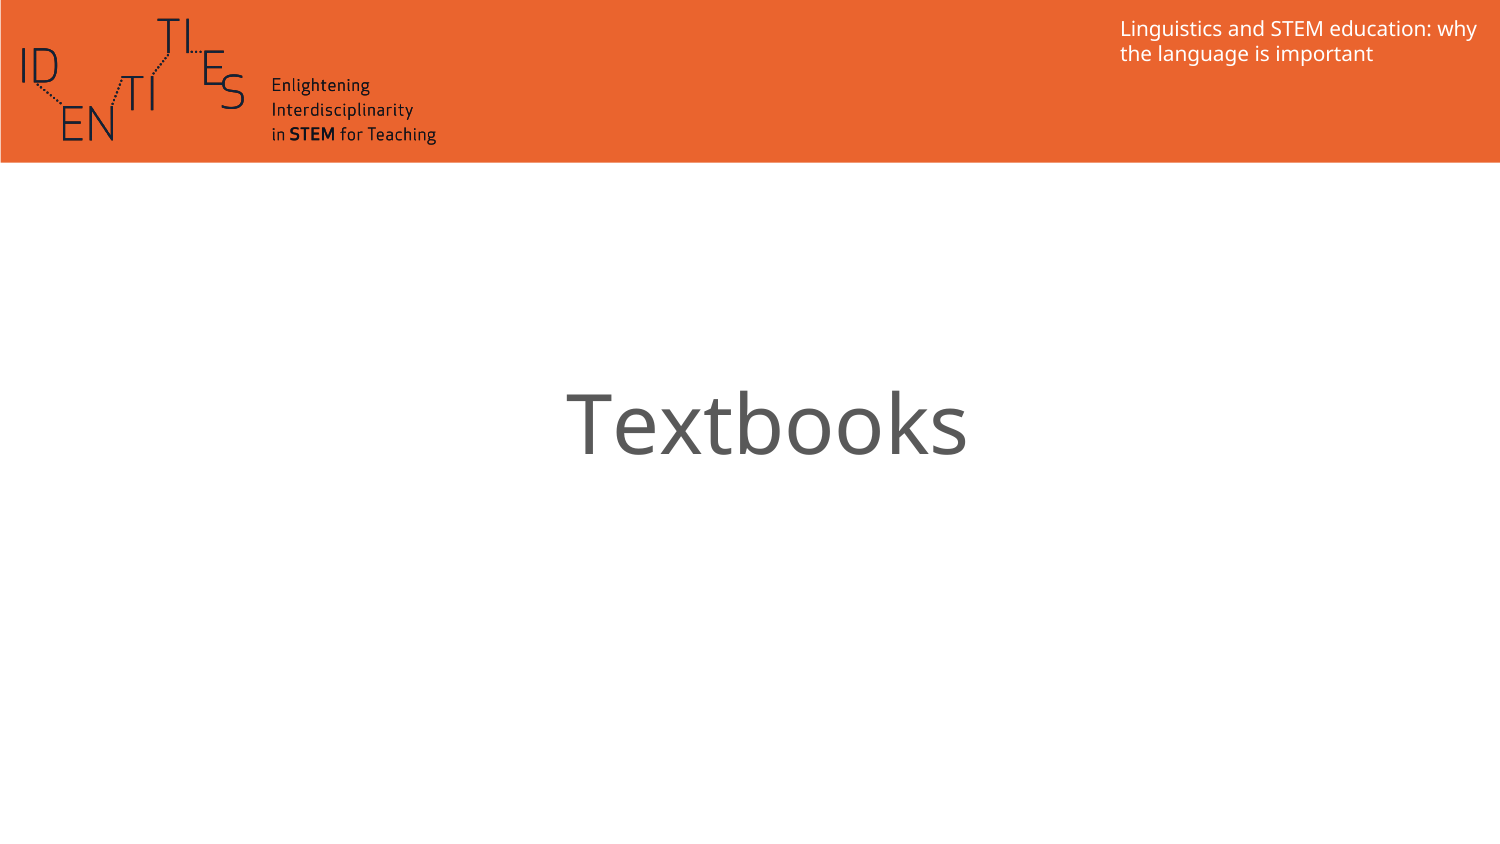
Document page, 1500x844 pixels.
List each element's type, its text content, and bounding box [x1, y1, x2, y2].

text_box [0, 0, 1500, 163]
text_box Textbooks [162, 356, 1374, 488]
text_box Linguistics and STEM education: why the language is important [1105, 7, 1500, 155]
picture [22, 15, 436, 148]
